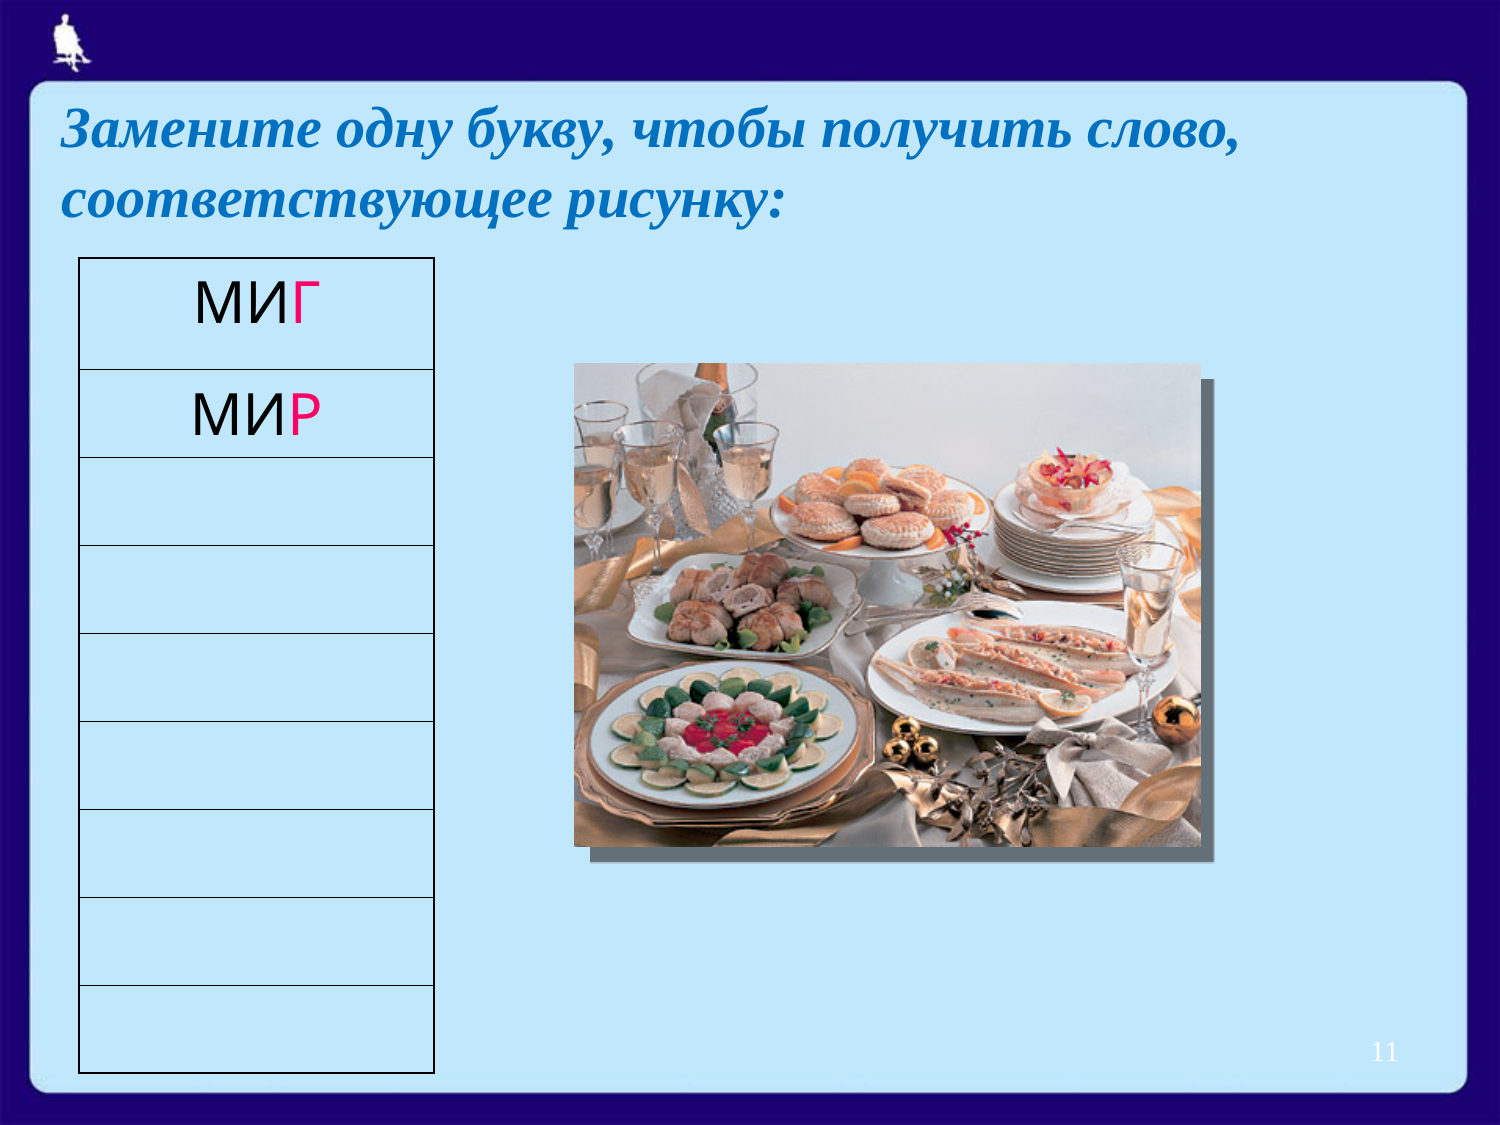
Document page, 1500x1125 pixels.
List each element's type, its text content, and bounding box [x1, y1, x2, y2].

text_box Замените одну букву, чтобы получить слово, соответствующее рисунку: [46, 81, 1477, 238]
table_cell [80, 634, 433, 721]
table_cell [80, 898, 433, 985]
picture [0, 0, 1500, 1125]
table_header МИГ [80, 259, 433, 369]
table_cell [80, 458, 433, 545]
table_cell [80, 986, 433, 1072]
table_cell [80, 810, 433, 897]
table_cell [80, 546, 433, 633]
table_cell [80, 722, 433, 809]
text_box <номер> [1102, 1025, 1415, 1101]
table_cell МИР [80, 370, 433, 457]
